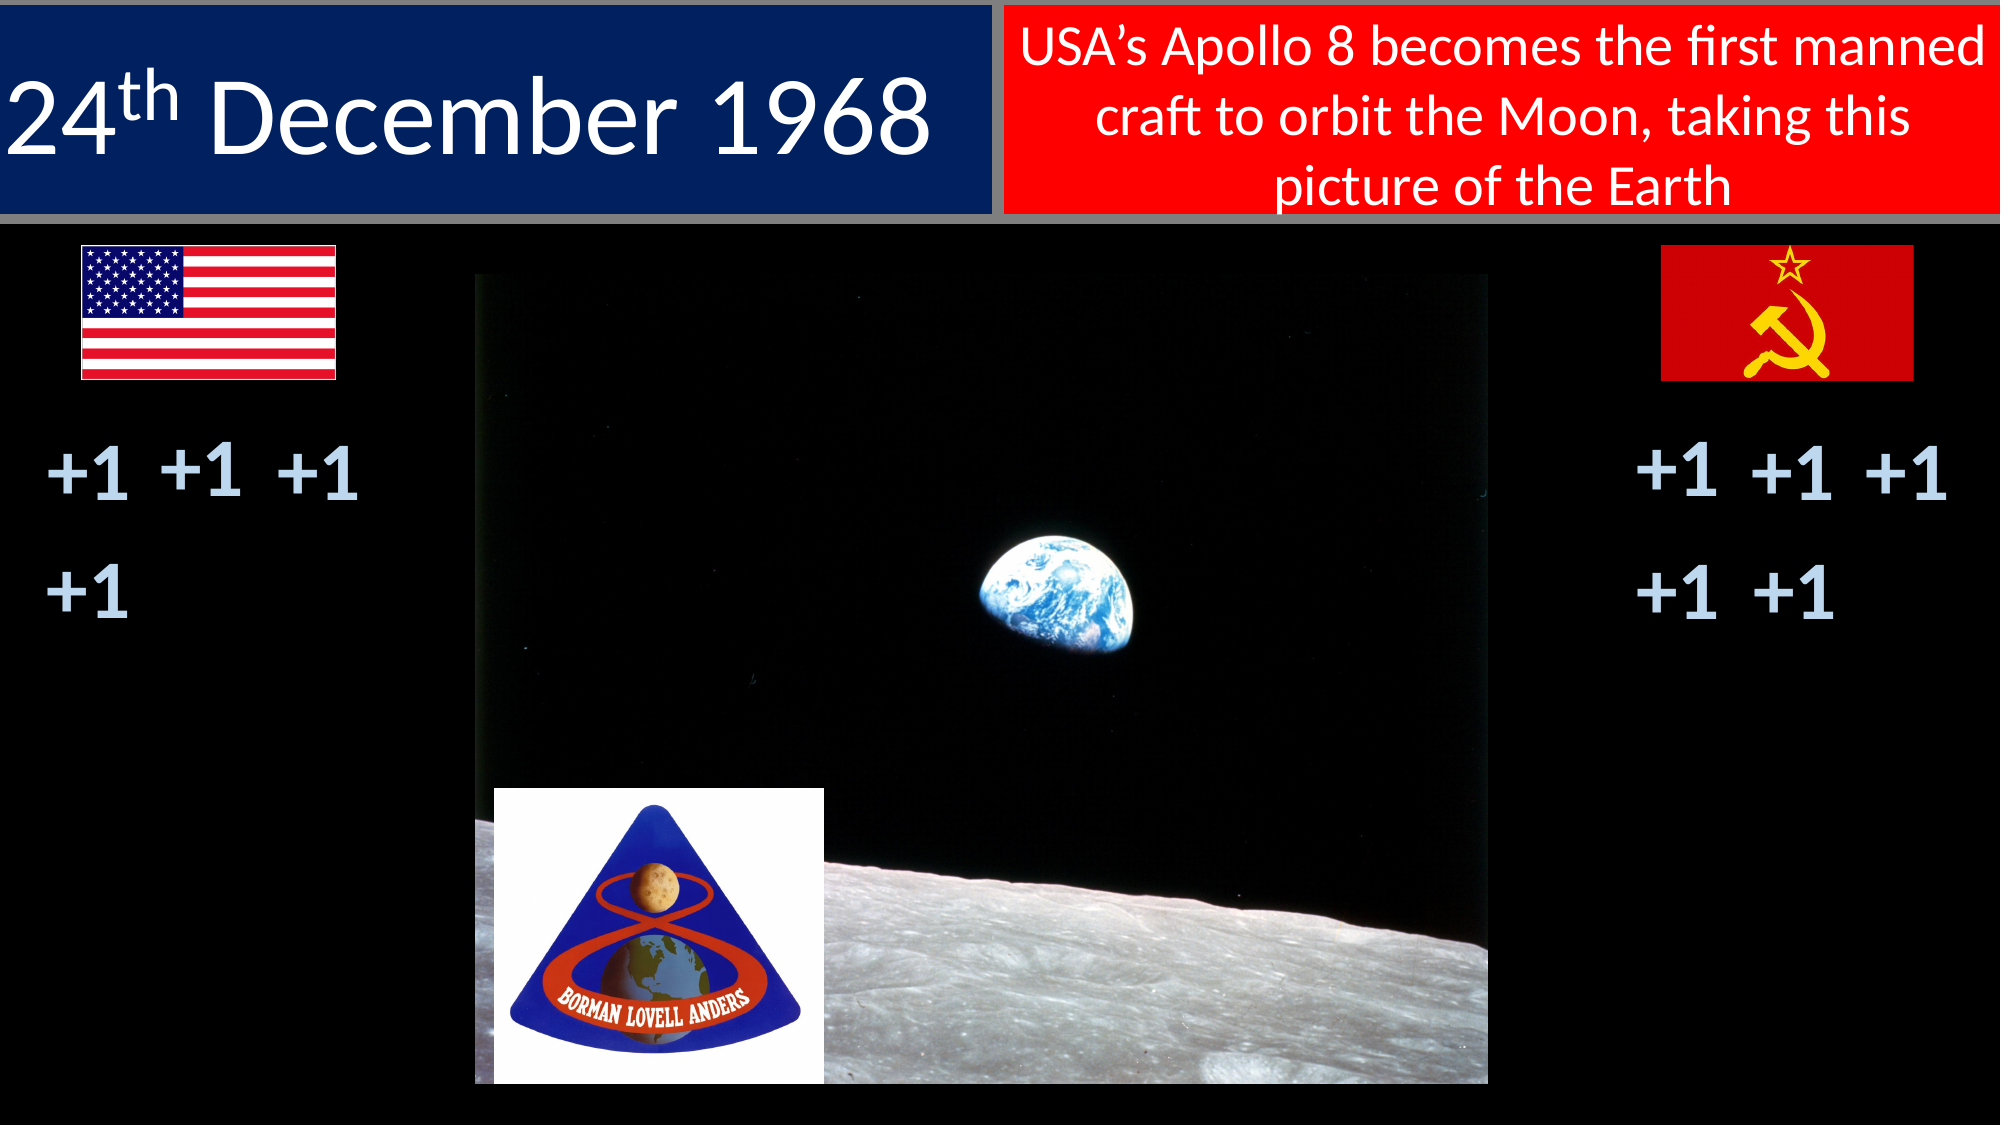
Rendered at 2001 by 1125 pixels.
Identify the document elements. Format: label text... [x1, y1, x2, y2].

text_box USA’s Apollo 8 becomes the first manned craft to orbit the Moon, taking this picture of the Earth [999, 0, 2000, 219]
picture [1660, 245, 1914, 381]
text_box +1 [262, 409, 377, 526]
text_box +1 [31, 527, 147, 644]
text_box +1 [1850, 409, 1966, 526]
text_box +1 [1735, 409, 1850, 526]
picture [81, 245, 336, 381]
text_box +1 [1621, 405, 1736, 523]
text_box 24th December 1968 [0, 0, 997, 219]
text_box +1 [32, 409, 147, 526]
text_box +1 [1621, 528, 1736, 645]
text_box +1 [145, 405, 260, 523]
text_box +1 [1738, 528, 1854, 645]
picture [475, 274, 1488, 1084]
